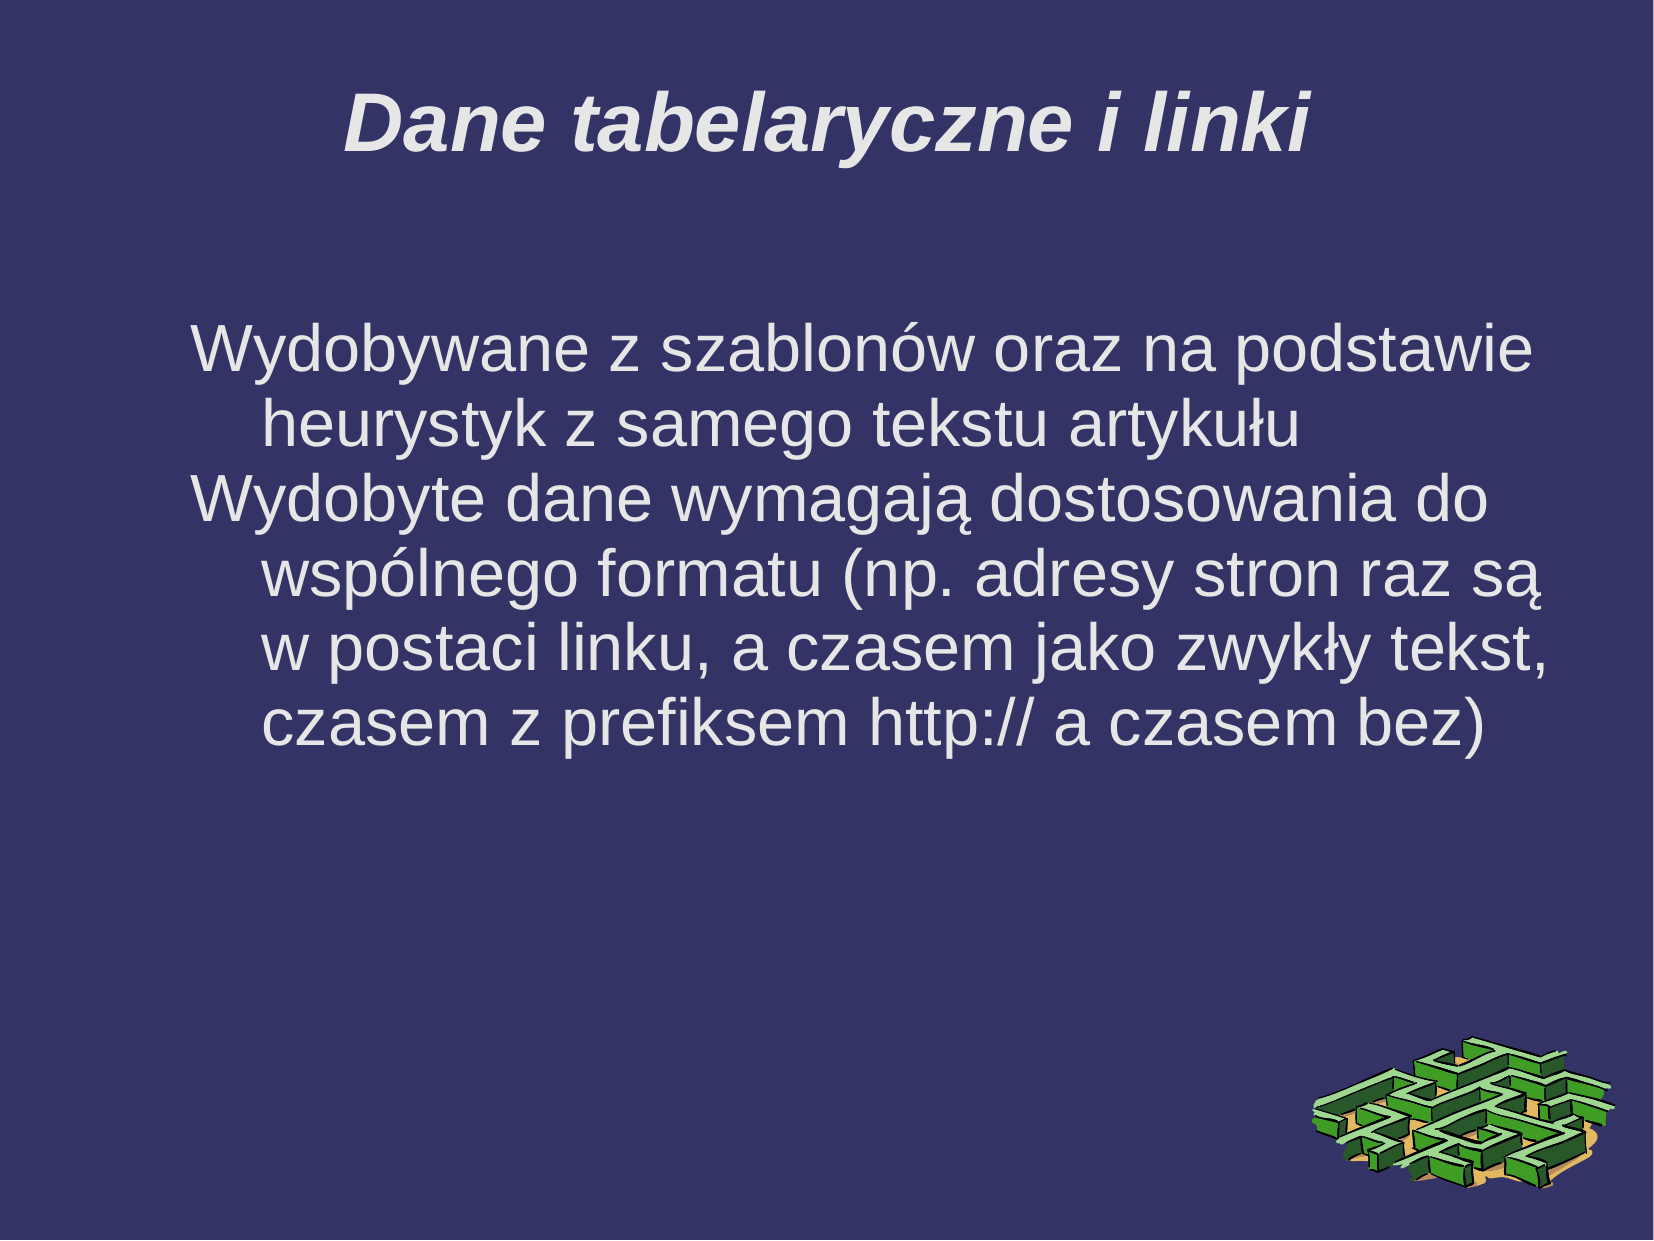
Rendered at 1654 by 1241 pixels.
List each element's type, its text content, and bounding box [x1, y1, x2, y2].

list Wydobywane z szablonów oraz na podstawie heurystyk z samego tekstu artykułu Wydobyte dane wymagają dostosowania do wspólnego formatu (np. adresy stron raz są w postaci linku, a czasem jako zwykły tekst, czasem z prefiksem http:// a czasem bez) [178, 311, 1570, 1093]
title Dane tabelaryczne i linki [121, 19, 1534, 227]
